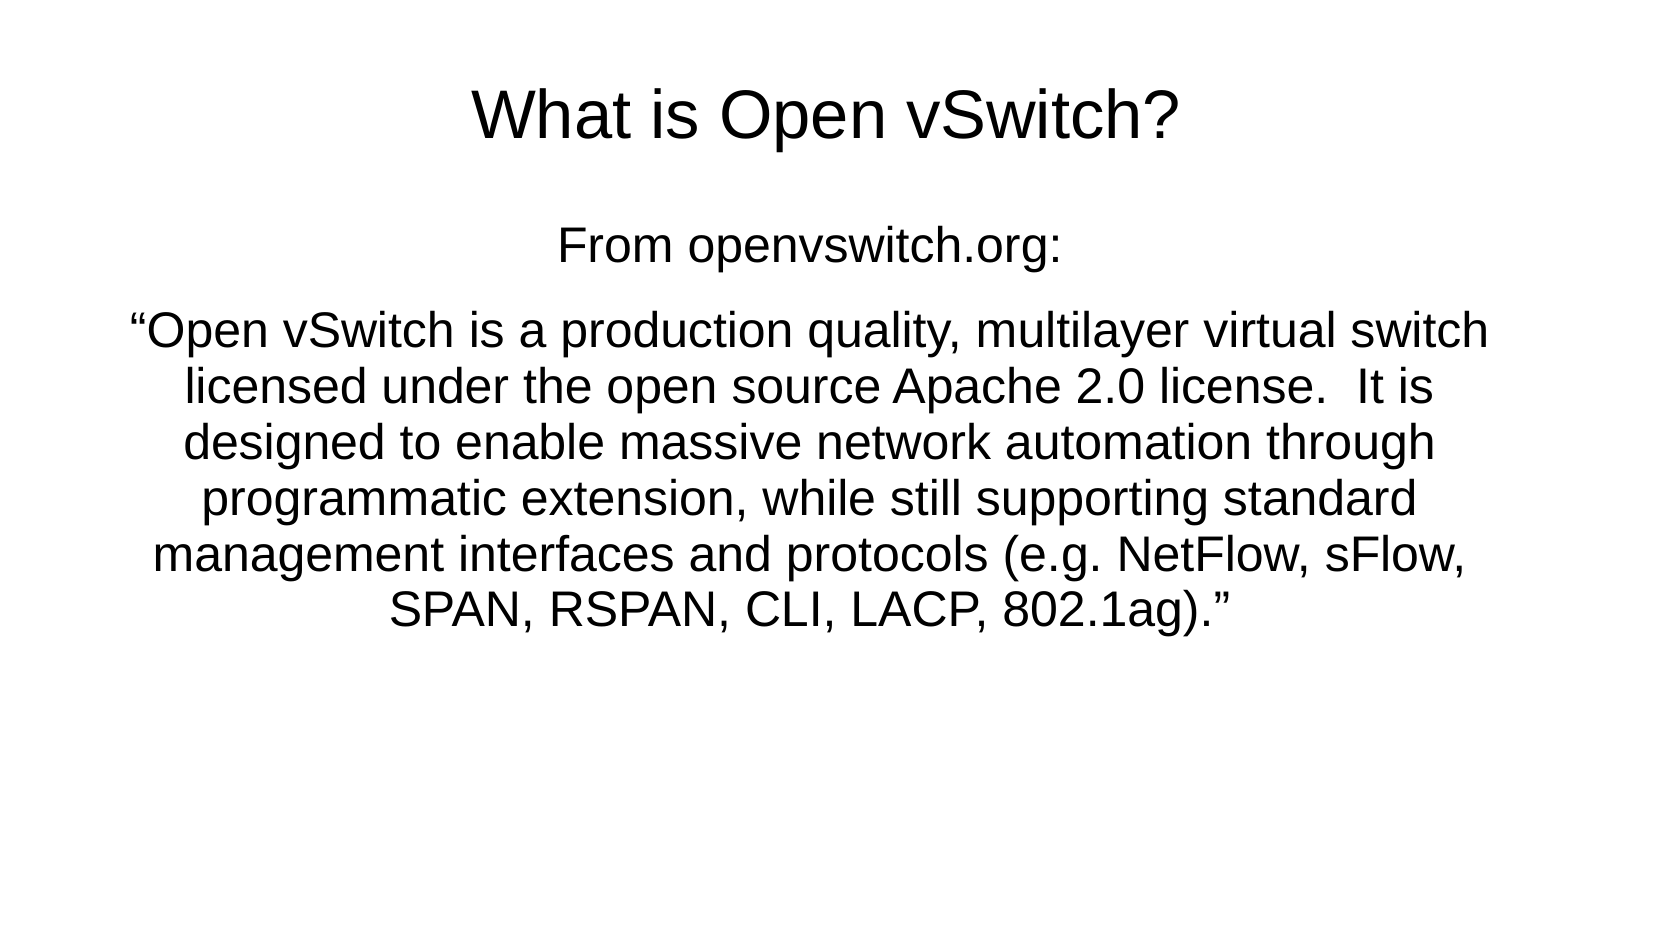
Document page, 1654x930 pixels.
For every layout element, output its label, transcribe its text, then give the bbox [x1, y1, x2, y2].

title What is Open vSwitch? [82, 37, 1571, 193]
list From openvswitch.org: “Open vSwitch is a production quality, multilayer virtual switch licensed under the open source Apache 2.0 license. It is designed to enable massive network automation through programmatic extension, while still supporting standard management interfaces and protocols (e.g. NetFlow, sFlow, SPAN, RSPAN, CLI, LACP, 802.1ag).” [82, 217, 1538, 914]
